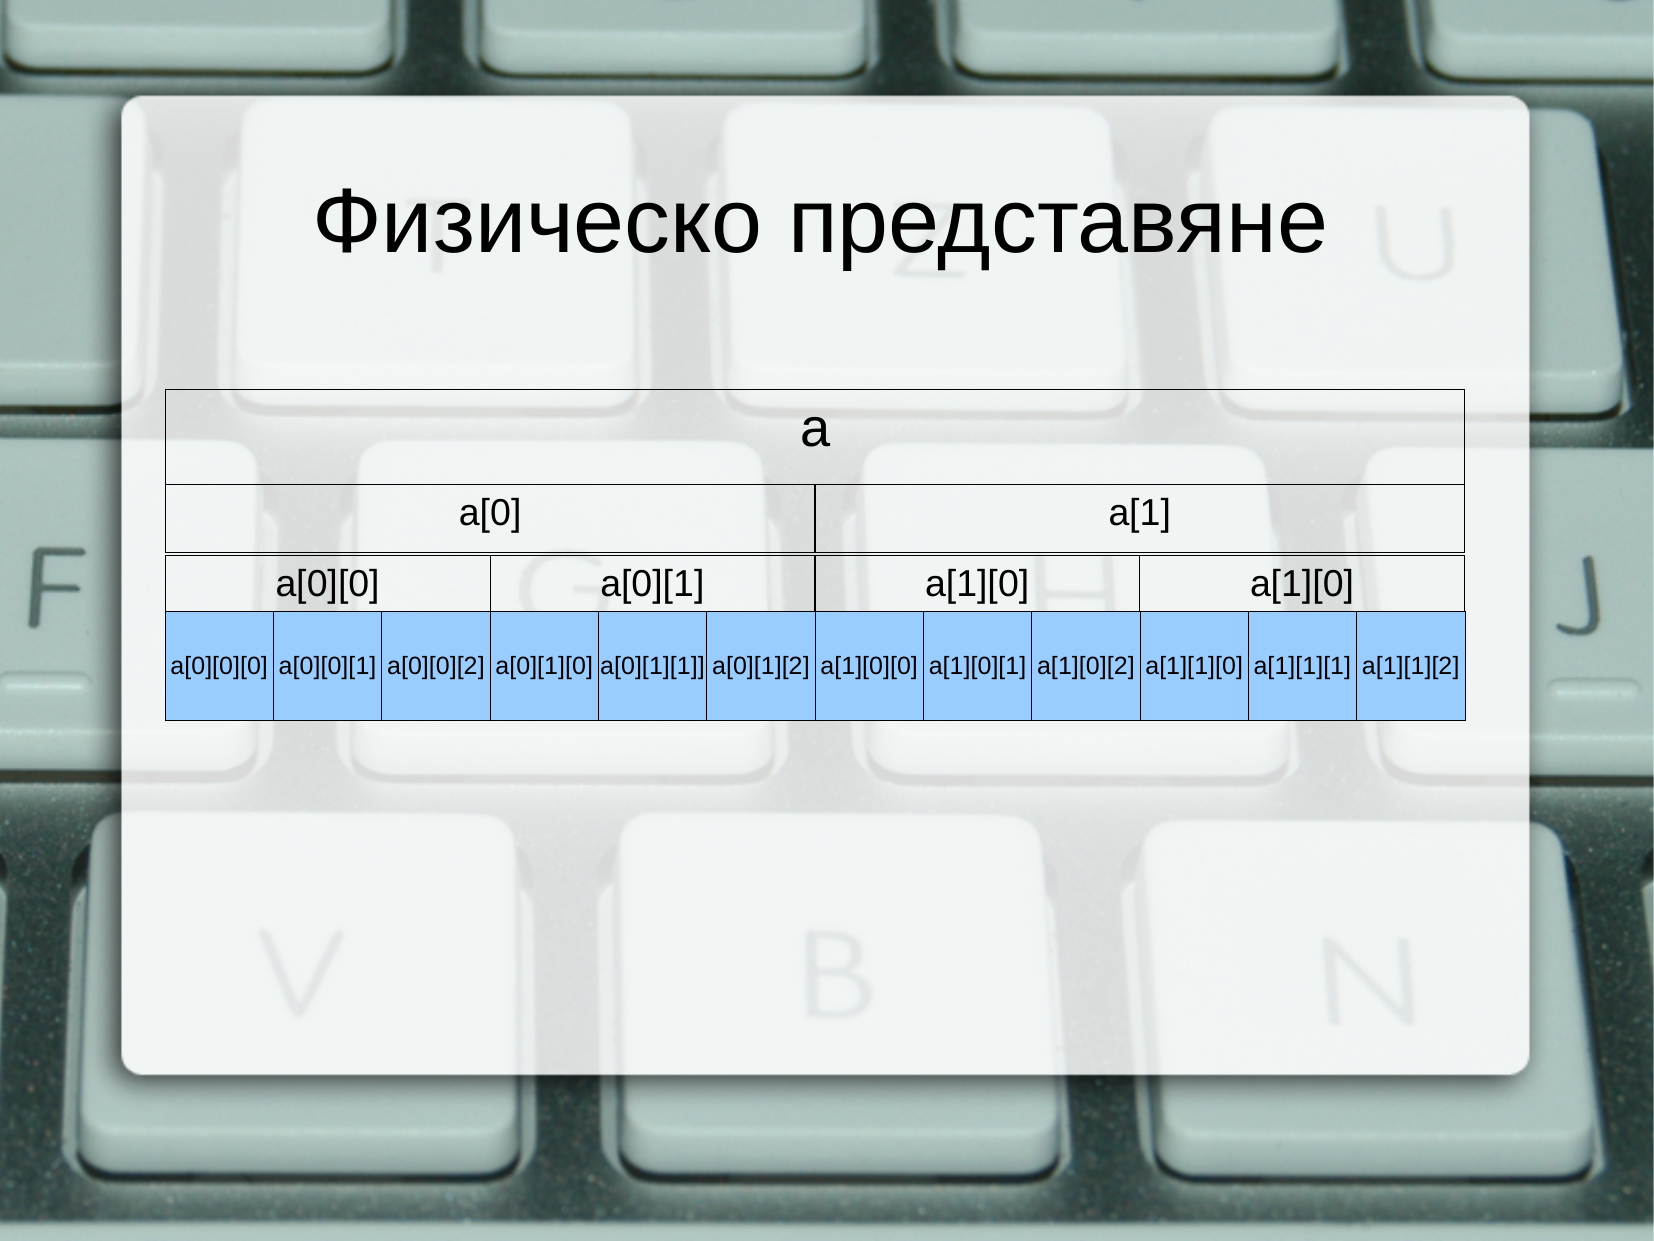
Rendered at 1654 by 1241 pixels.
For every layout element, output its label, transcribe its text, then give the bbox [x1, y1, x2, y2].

text_box a [165, 389, 1465, 484]
text_box a[0][0][0] [165, 612, 273, 721]
text_box a[0][1] [490, 555, 814, 612]
text_box a[1][0][2] [1031, 612, 1140, 721]
title Физическо представяне [135, 117, 1506, 325]
text_box a[1][0][1] [923, 612, 1031, 721]
text_box a[0][0][1] [273, 612, 381, 721]
picture [0, 0, 1654, 1241]
text_box a[1][1][2] [1356, 611, 1466, 721]
text_box a[0] [165, 484, 814, 553]
text_box a[1][0] [1139, 555, 1465, 612]
text_box a[1][1][1] [1248, 612, 1356, 721]
text_box a[1][0] [814, 555, 1139, 612]
text_box a[0][1][0] [490, 612, 598, 721]
text_box a[0][0] [165, 555, 490, 612]
text_box a[0][1][1]] [598, 612, 706, 721]
text_box a[1] [814, 484, 1465, 553]
text_box a[1][0][0] [815, 612, 923, 721]
text_box a[0][0][2] [381, 612, 490, 721]
text_box a[1][1][0] [1140, 612, 1248, 721]
text_box a[0][1][2] [706, 612, 815, 721]
